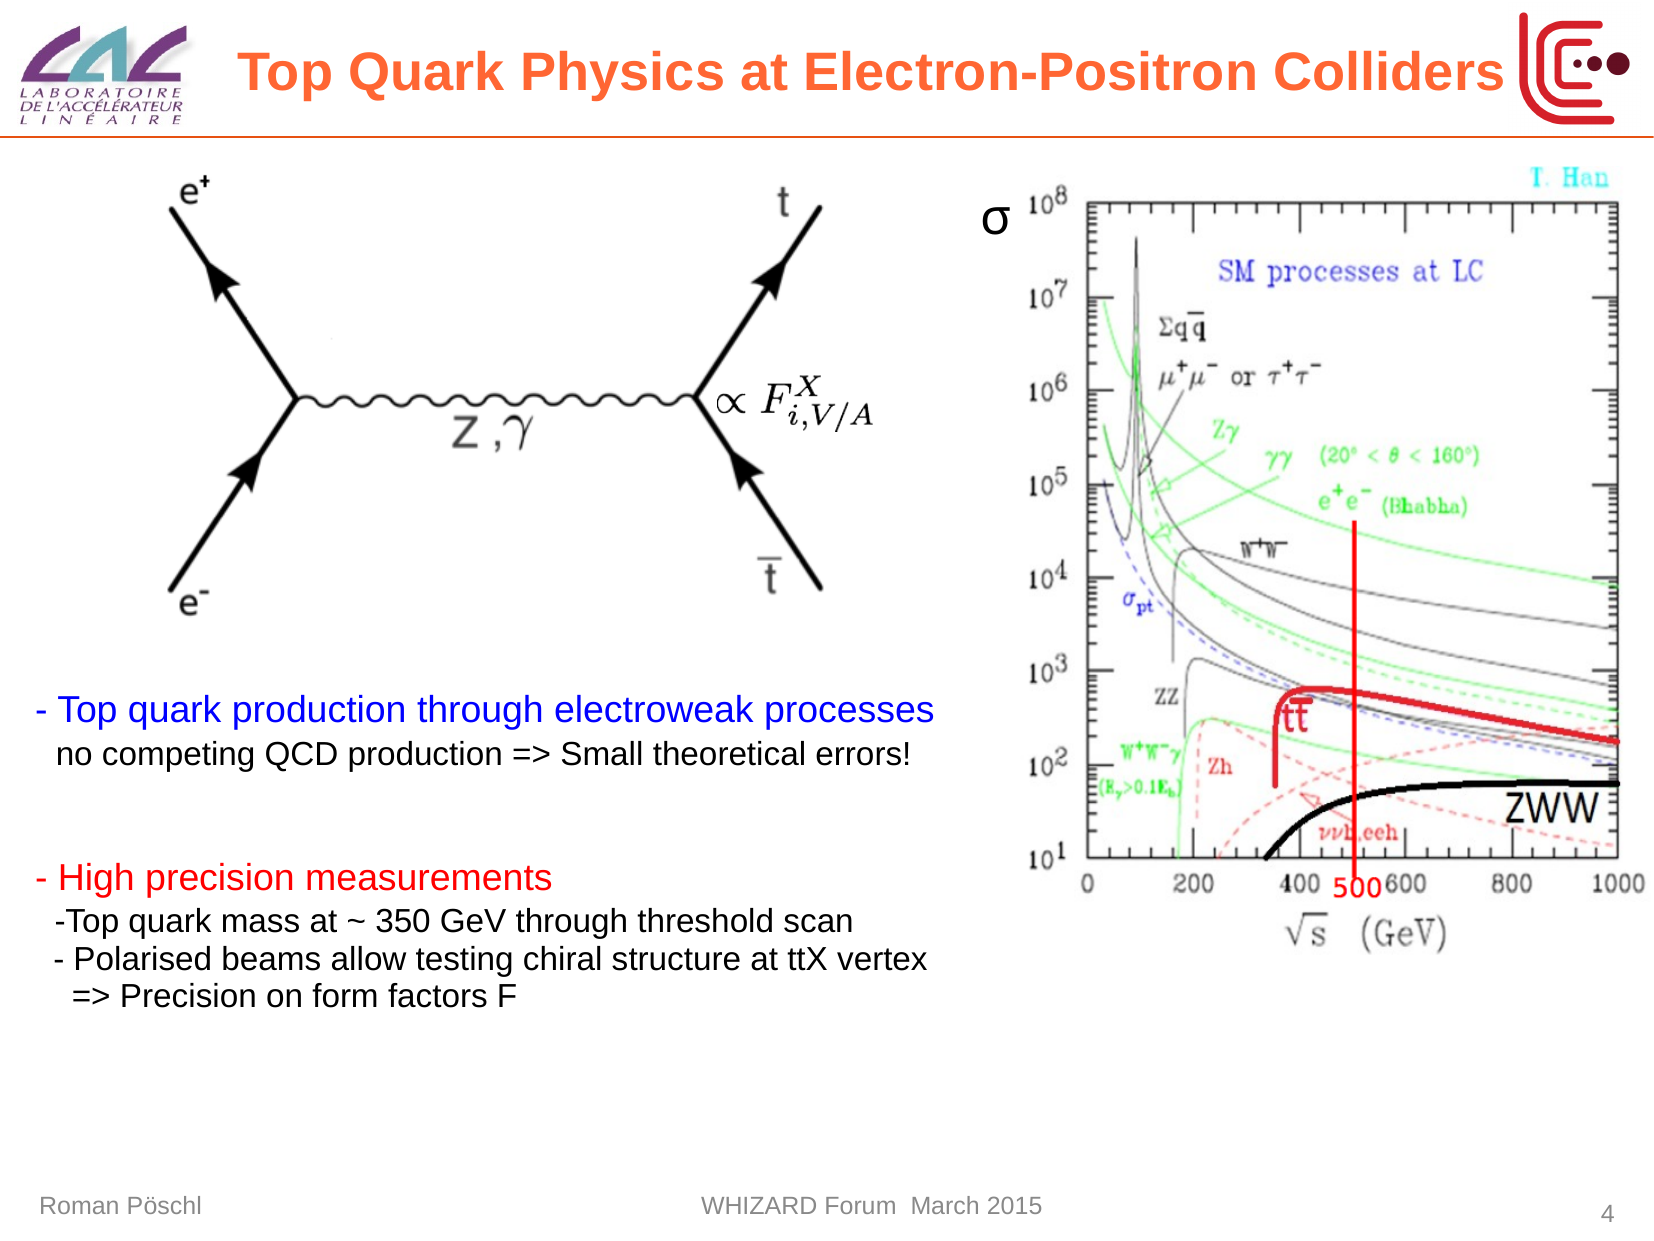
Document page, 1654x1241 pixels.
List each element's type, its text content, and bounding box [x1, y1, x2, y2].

text_box σ [965, 173, 1015, 285]
text_box - Top quark production through electroweak processes no competing QCD production => Small theoretical errors! - High precision measurements -Top quark mass at ~ 350 GeV through threshold scan - Polarised beams allow testing chiral structure at ttX vertex => Precision on form factors F [20, 625, 1654, 1241]
title Top Quark Physics at Electron-Positron Colliders [128, 29, 1617, 113]
picture [111, 153, 874, 625]
picture [17, 22, 199, 127]
picture [1015, 166, 1654, 957]
picture [1508, 2, 1641, 135]
